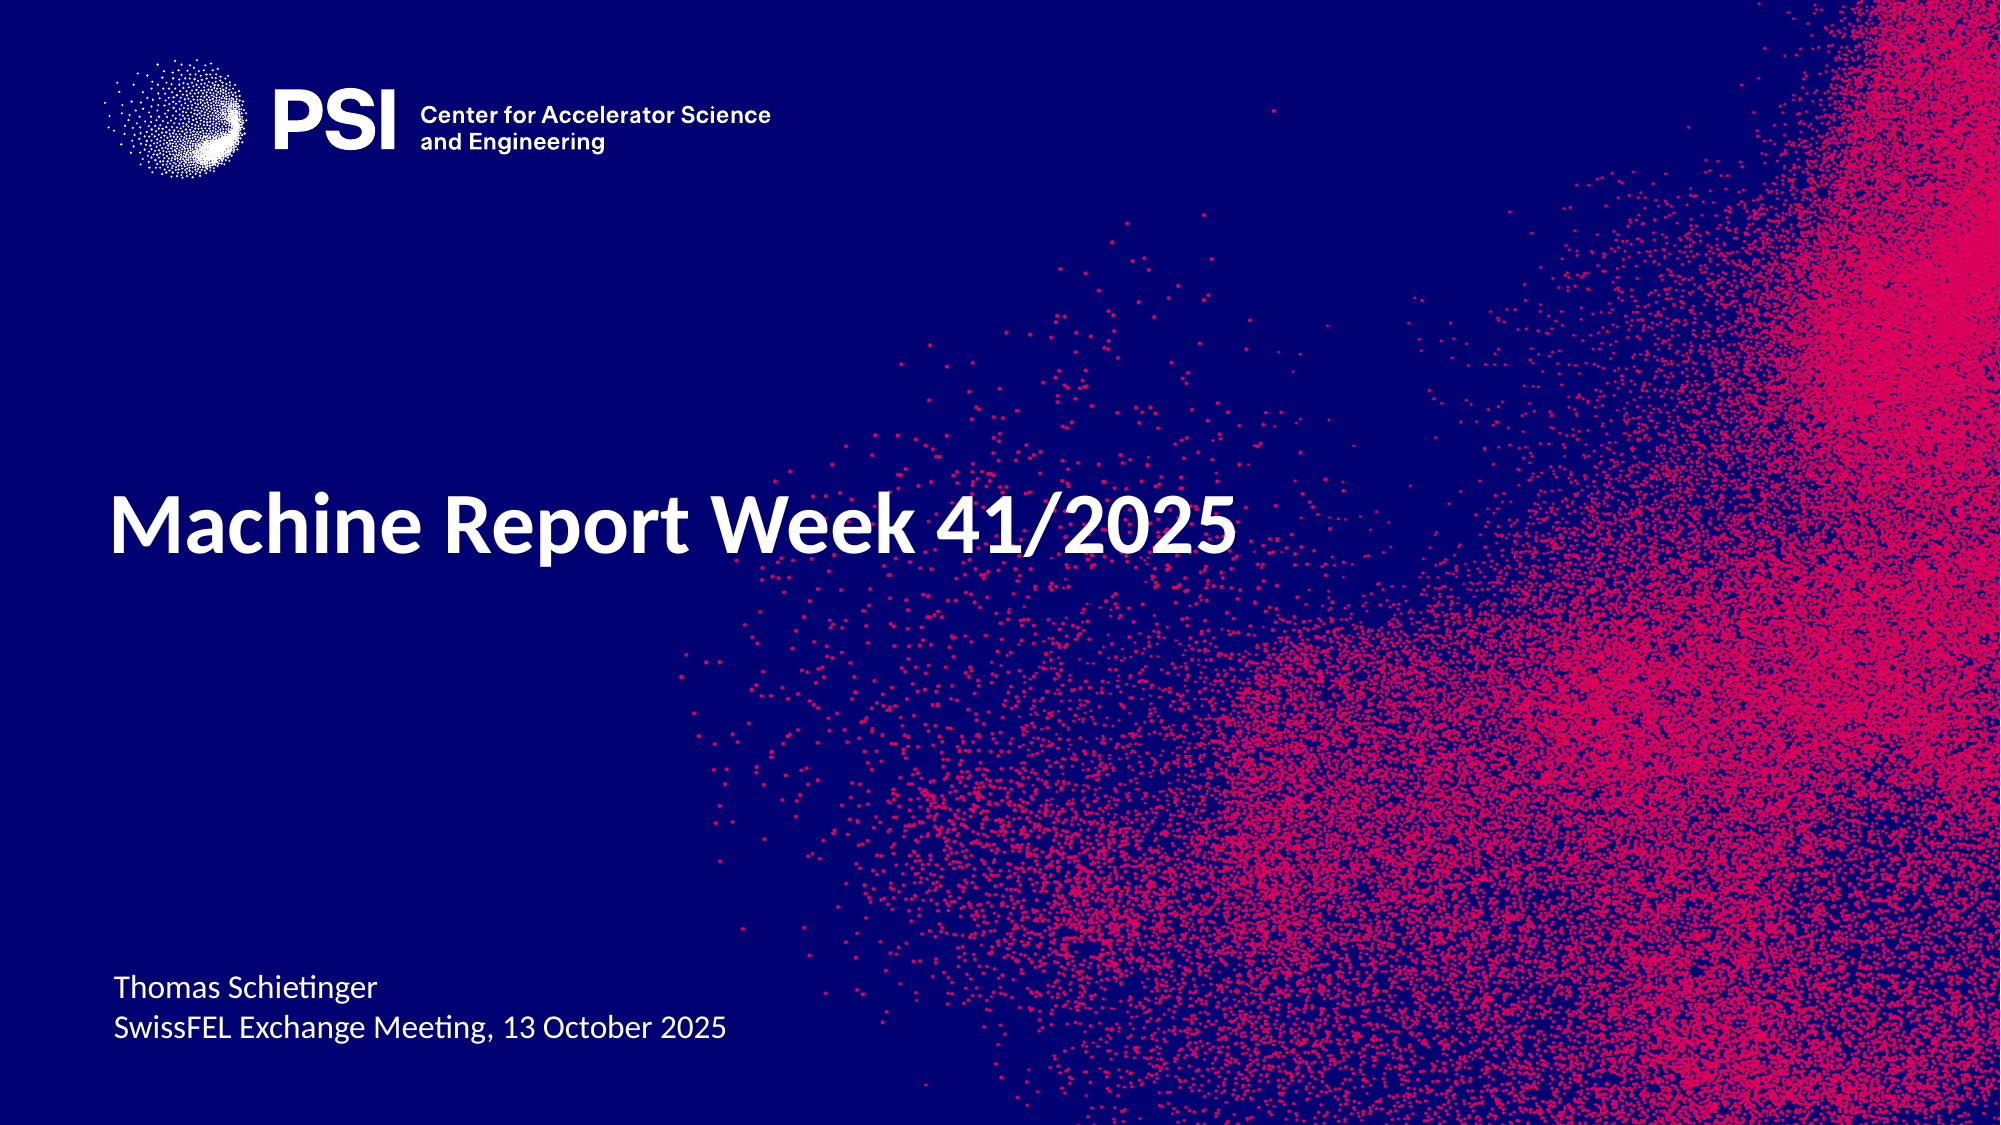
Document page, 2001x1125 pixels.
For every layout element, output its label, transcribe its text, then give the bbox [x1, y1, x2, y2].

title Machine Report Week 41/2025 [108, 449, 1428, 573]
picture [0, 0, 2000, 1125]
list SwissFEL Exchange Meeting, 13 October 2025 [114, 1005, 983, 1047]
list Thomas Schietinger [114, 958, 983, 1005]
